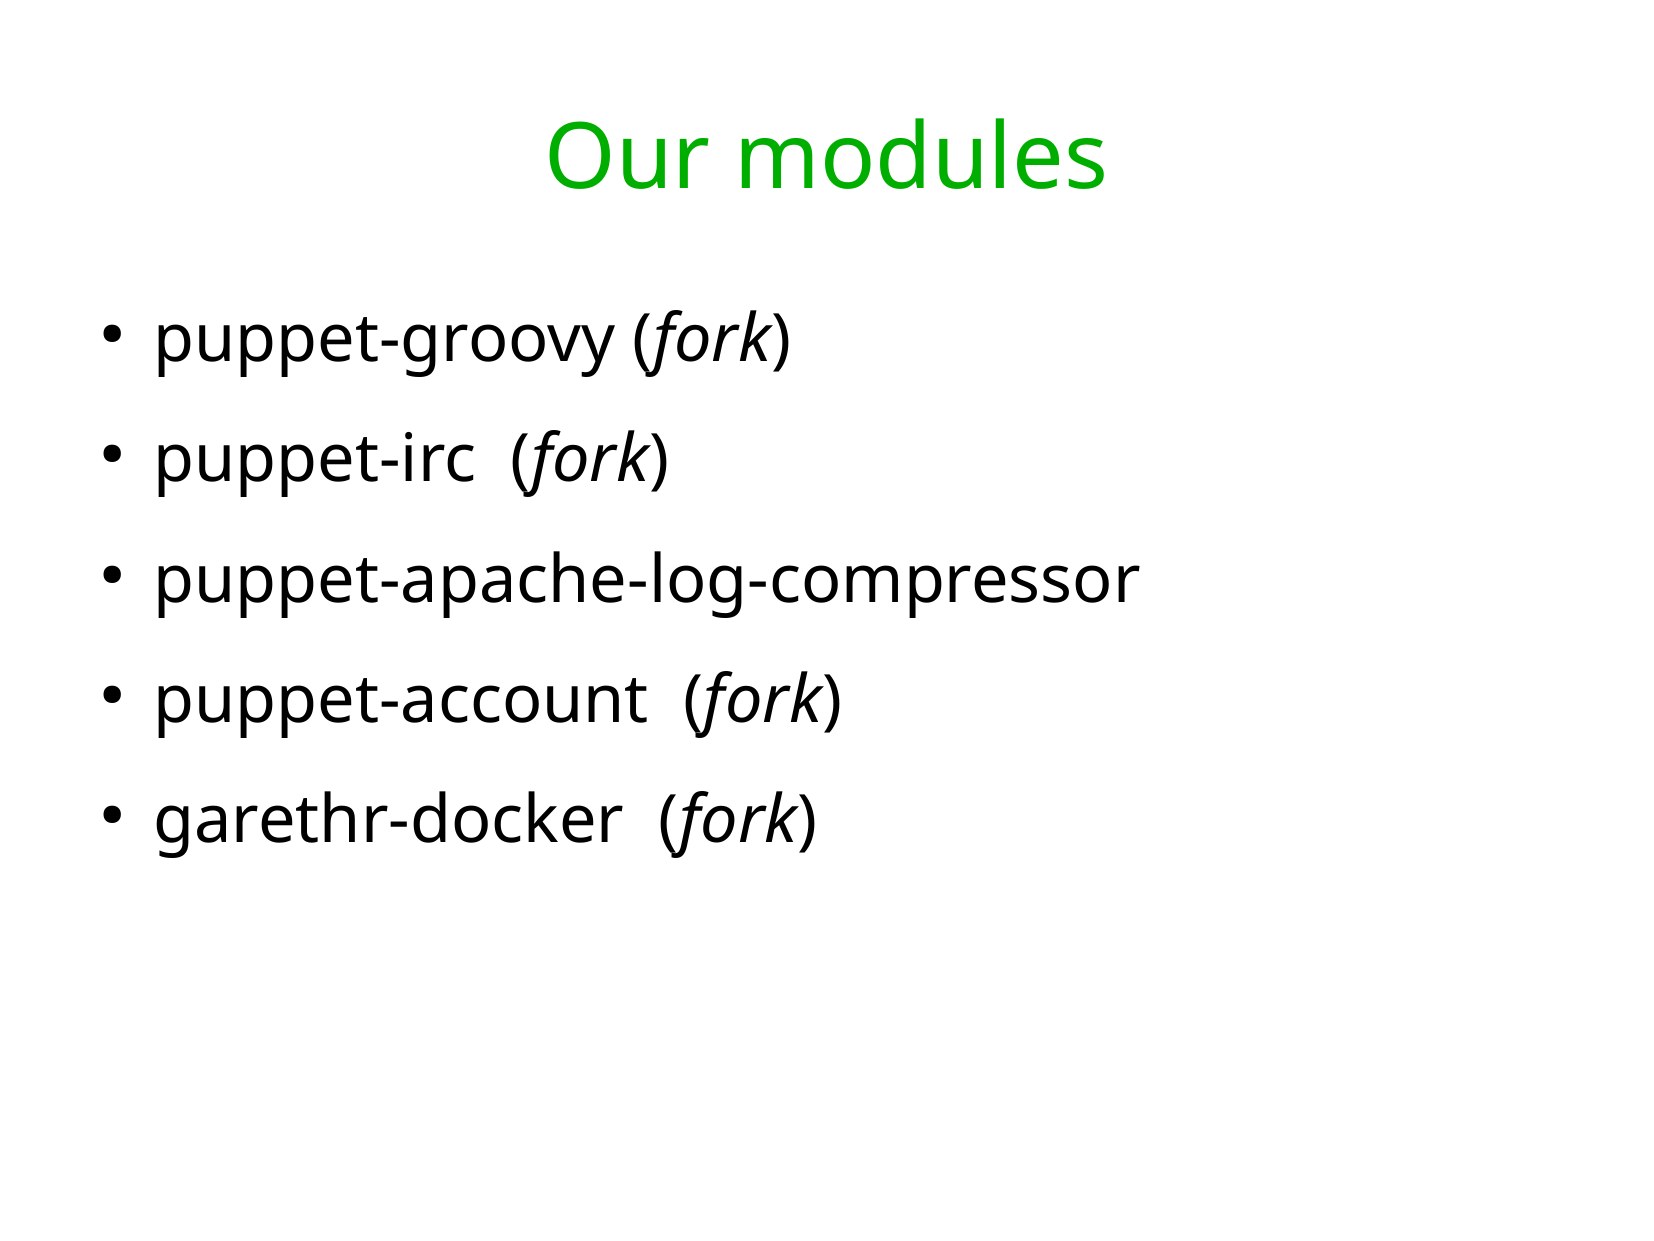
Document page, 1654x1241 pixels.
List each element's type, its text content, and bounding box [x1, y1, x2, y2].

title Our modules [82, 49, 1571, 257]
list puppet-groovy (fork) puppet-irc (fork) puppet-apache-log-compressor puppet-account (fork) garethr-docker (fork) [82, 290, 1571, 1010]
